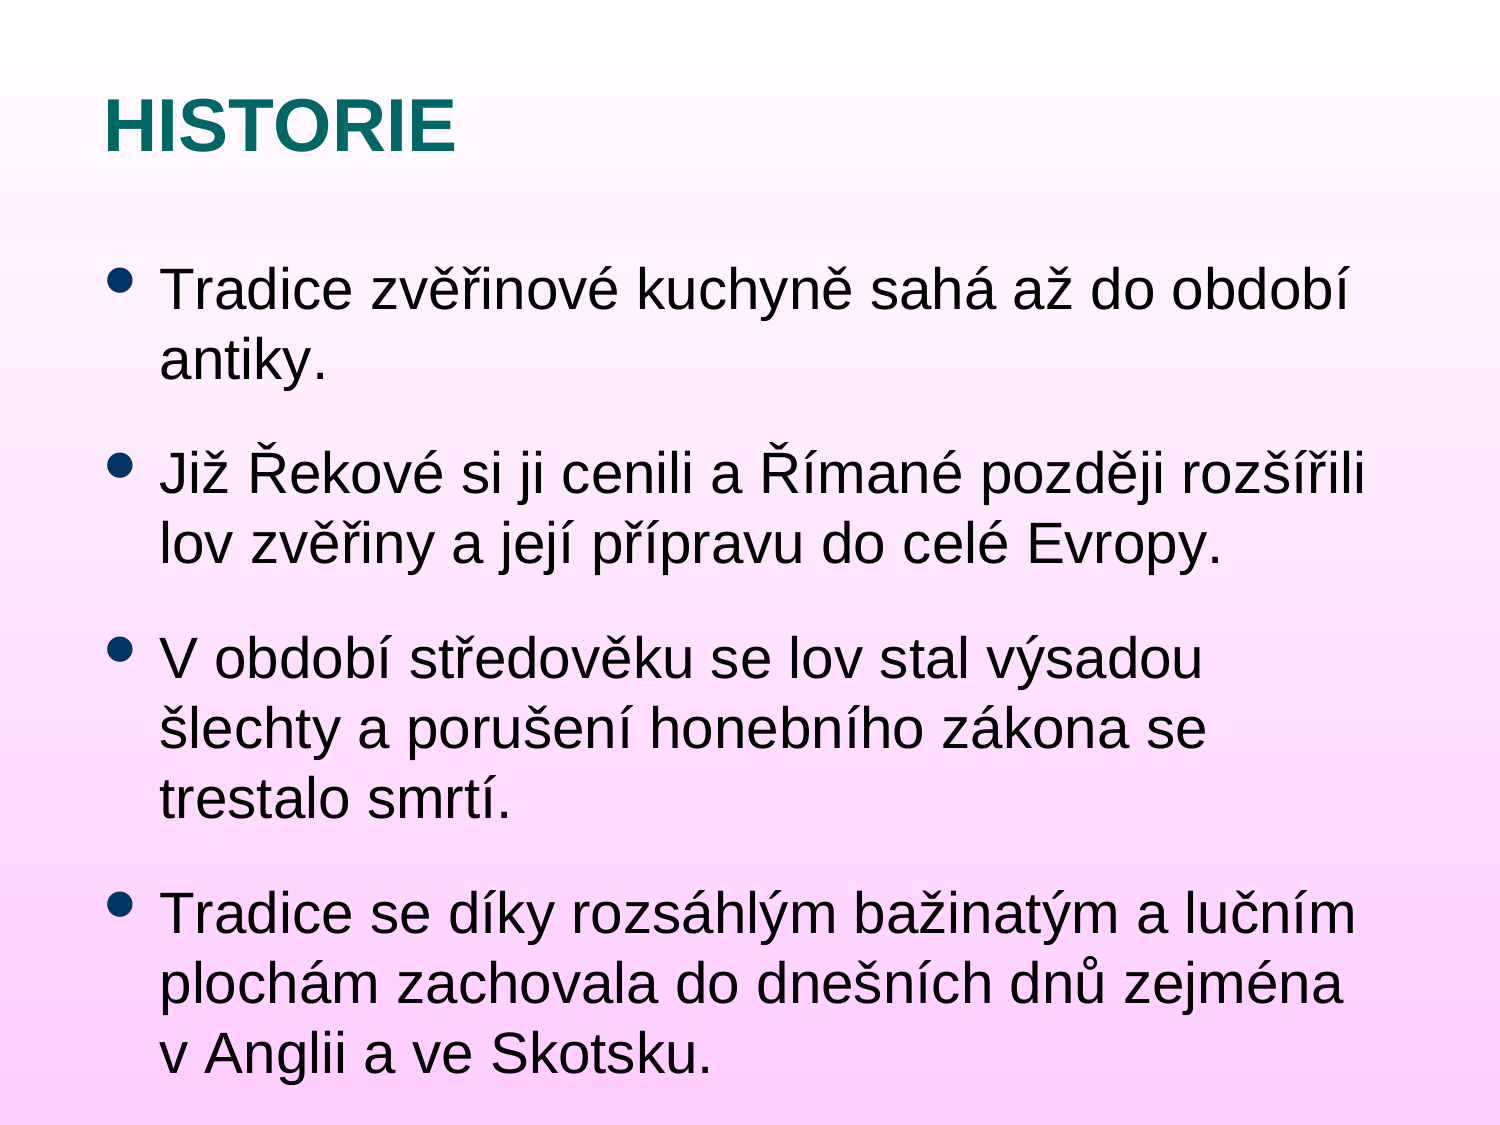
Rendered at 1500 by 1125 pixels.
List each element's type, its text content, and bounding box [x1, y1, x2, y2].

list Tradice zvěřinové kuchyně sahá až do období antiky. Již Řekové si ji cenili a Římané později rozšířili lov zvěřiny a její přípravu do celé Evropy. V období středověku se lov stal výsadou šlechty a porušení honebního zákona se trestalo smrtí. Tradice se díky rozsáhlým bažinatým a lučním plochám zachovala do dnešních dnů zejména v Anglii a ve Skotsku. [88, 243, 1400, 1093]
title HISTORIE [88, 11, 1365, 176]
